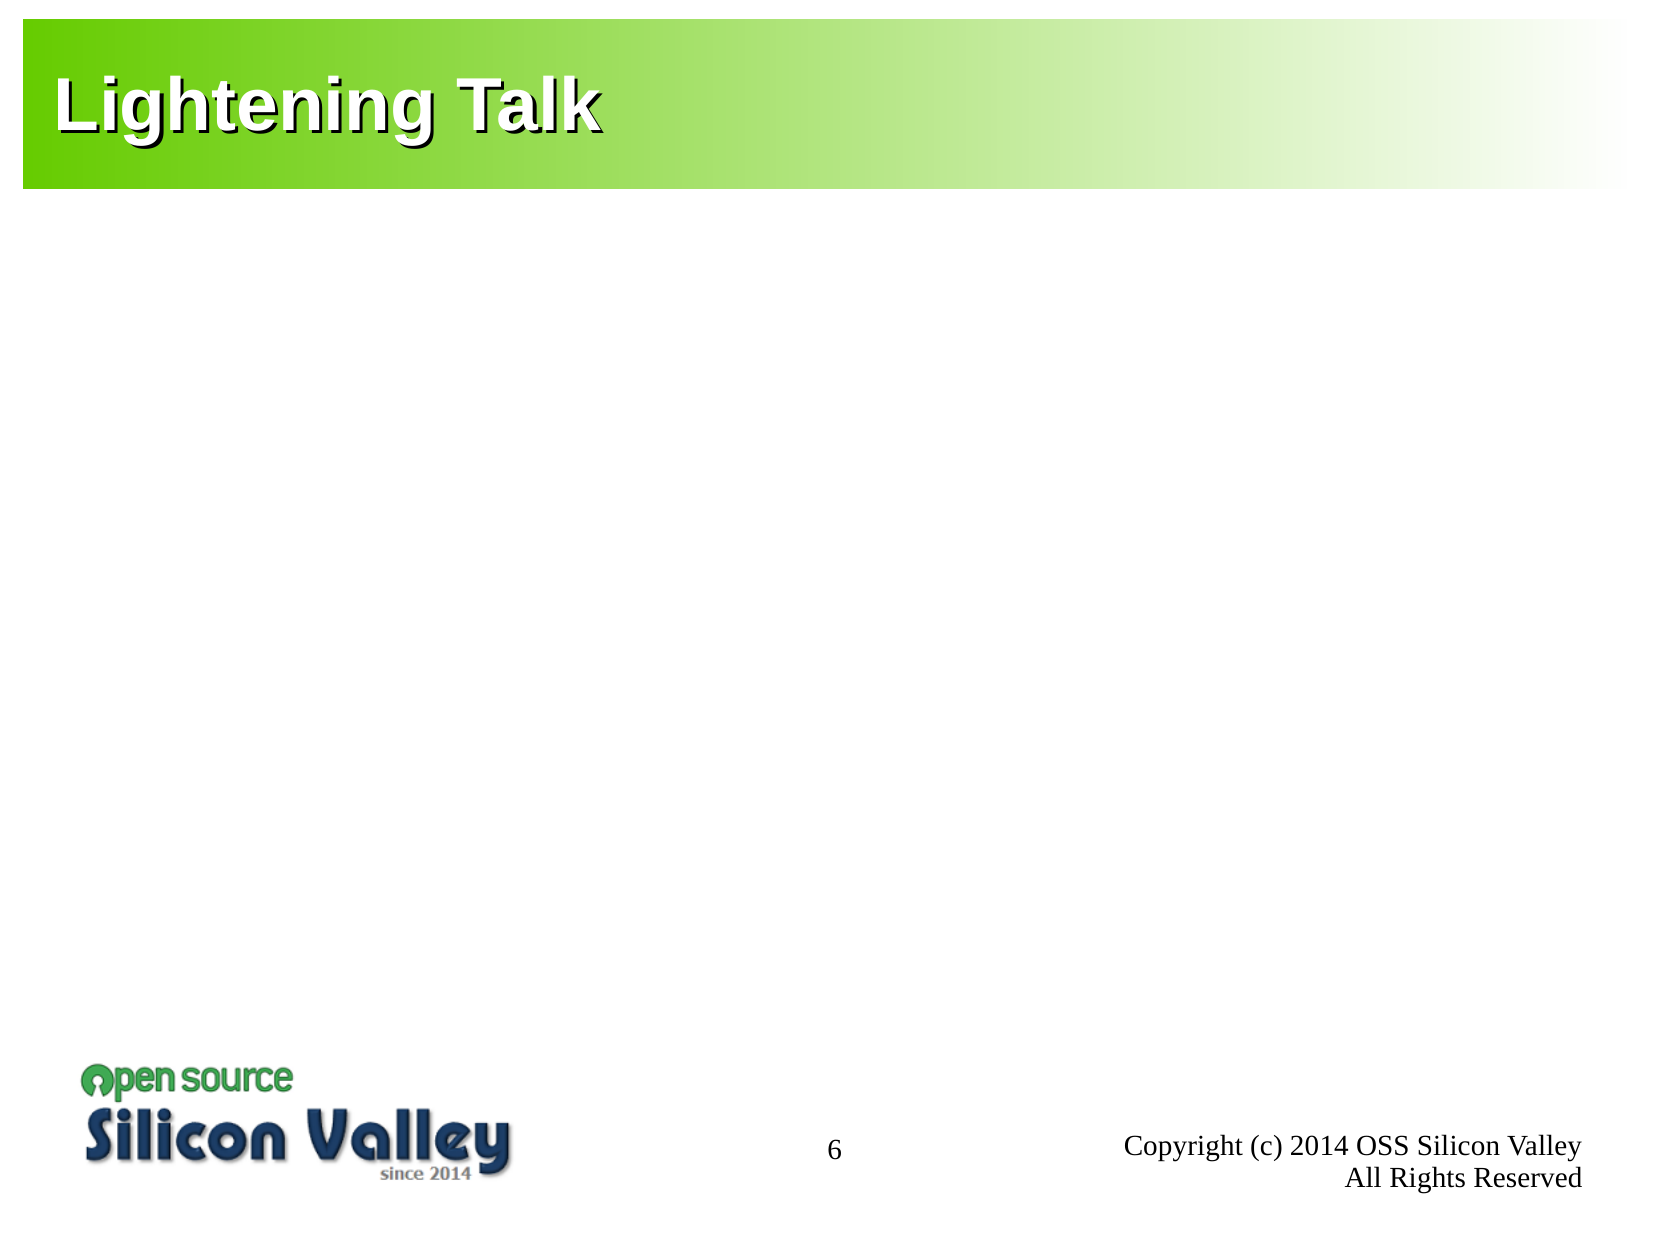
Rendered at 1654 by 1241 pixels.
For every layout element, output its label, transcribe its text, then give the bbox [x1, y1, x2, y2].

picture [35, 1015, 567, 1213]
title Lightening Talk [23, 19, 1630, 189]
